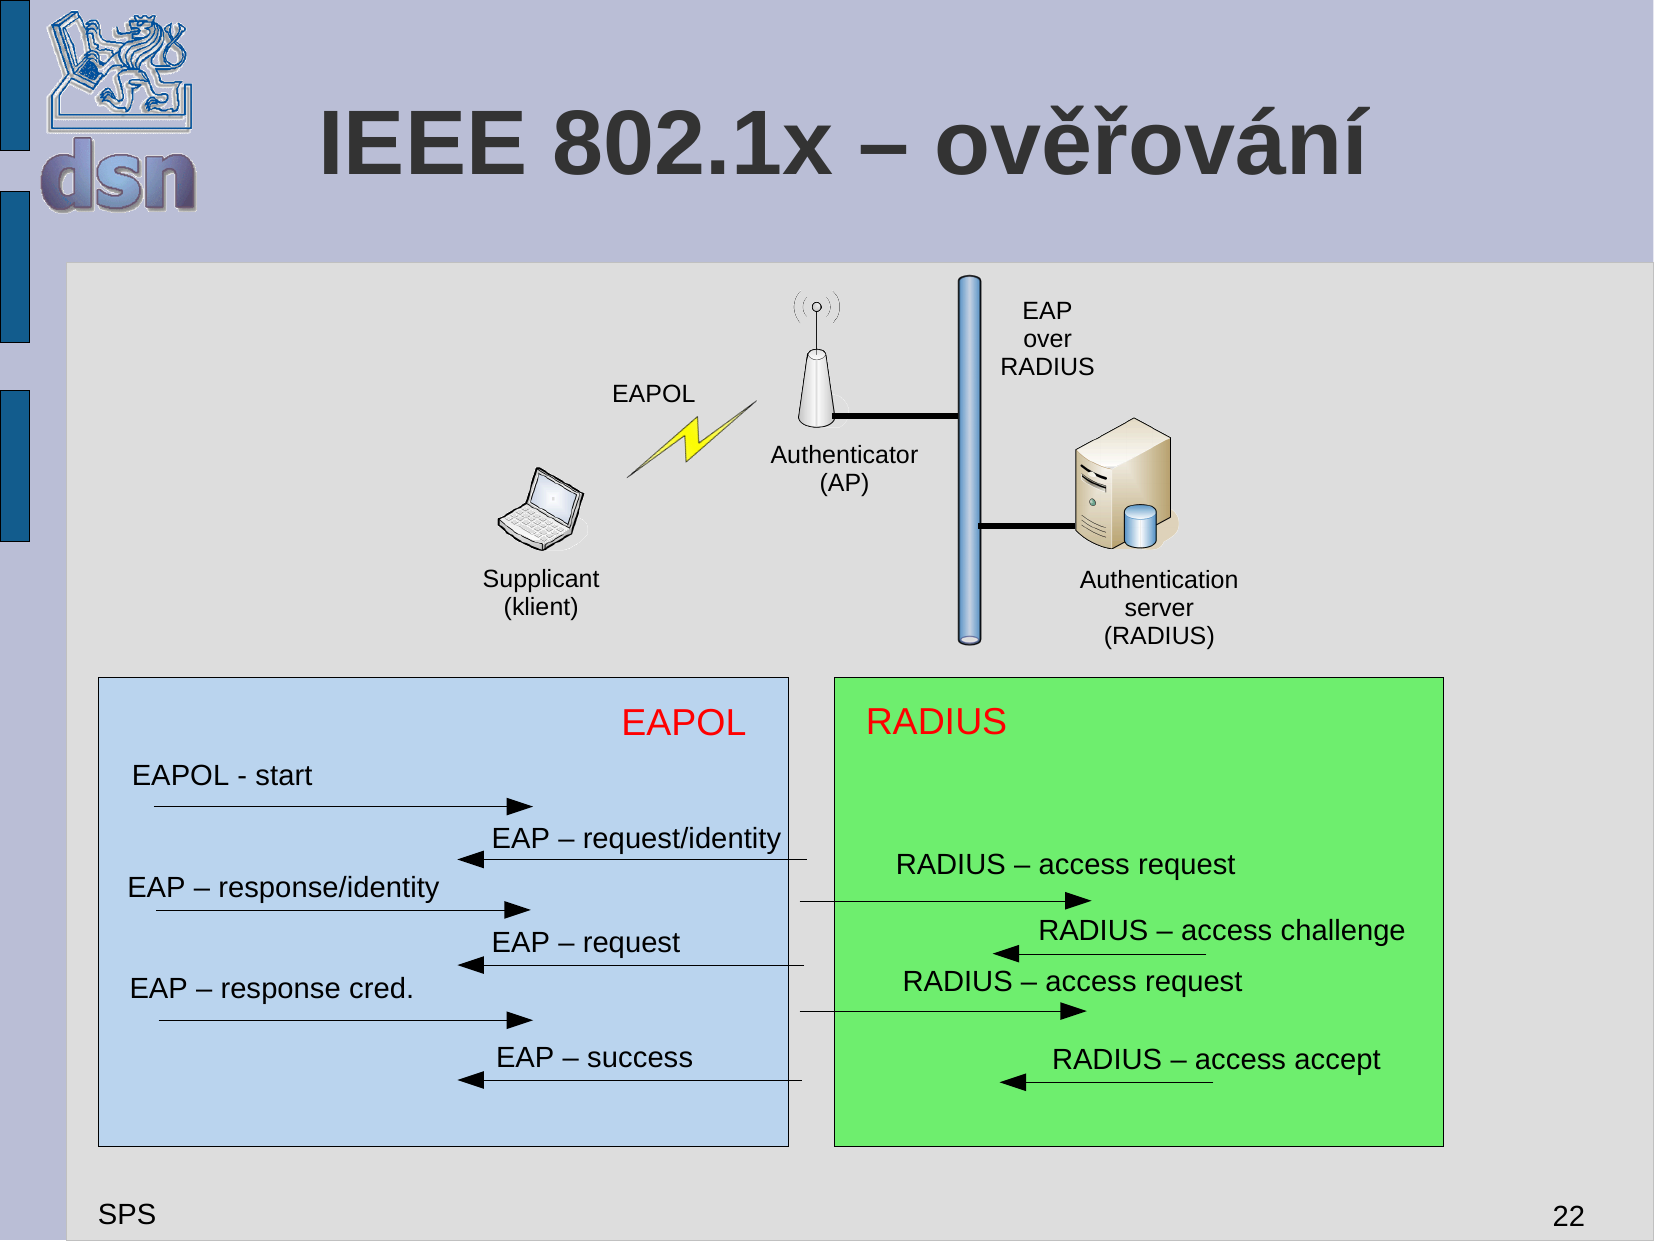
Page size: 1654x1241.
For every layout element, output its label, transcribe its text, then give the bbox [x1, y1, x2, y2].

text_box RADIUS [850, 693, 1041, 751]
text_box EAP – success [481, 1033, 715, 1081]
text_box Authentication server (RADIUS) [1061, 558, 1257, 662]
text_box EAP – response/identity [112, 863, 476, 911]
text_box EAP – request/identity [476, 814, 820, 863]
picture [1075, 417, 1179, 550]
text_box EAPOL [597, 372, 715, 423]
picture [793, 290, 849, 428]
text_box EAP over RADIUS [985, 289, 1130, 389]
text_box EAPOL - start [117, 751, 328, 800]
picture [497, 467, 588, 551]
text_box RADIUS – access request [881, 840, 1269, 888]
text_box [476, 863, 789, 918]
text_box RADIUS – access challenge [1023, 906, 1441, 955]
picture [957, 274, 982, 646]
text_box EAP – request [476, 918, 797, 967]
text_box [98, 677, 789, 1147]
text_box EAP – response cred. [114, 964, 451, 1012]
text_box Authenticator (AP) [747, 433, 943, 505]
text_box [834, 902, 1065, 1011]
title IEEE 802.1x – ověřování [210, 39, 1478, 247]
picture [10, 10, 223, 230]
text_box Supplicant (klient) [461, 556, 622, 635]
text_box RADIUS – access request [888, 957, 1259, 1006]
text_box EAPOL [606, 693, 762, 751]
picture [617, 385, 766, 493]
text_box RADIUS – access accept [1037, 1035, 1408, 1084]
text_box [834, 677, 1444, 1147]
